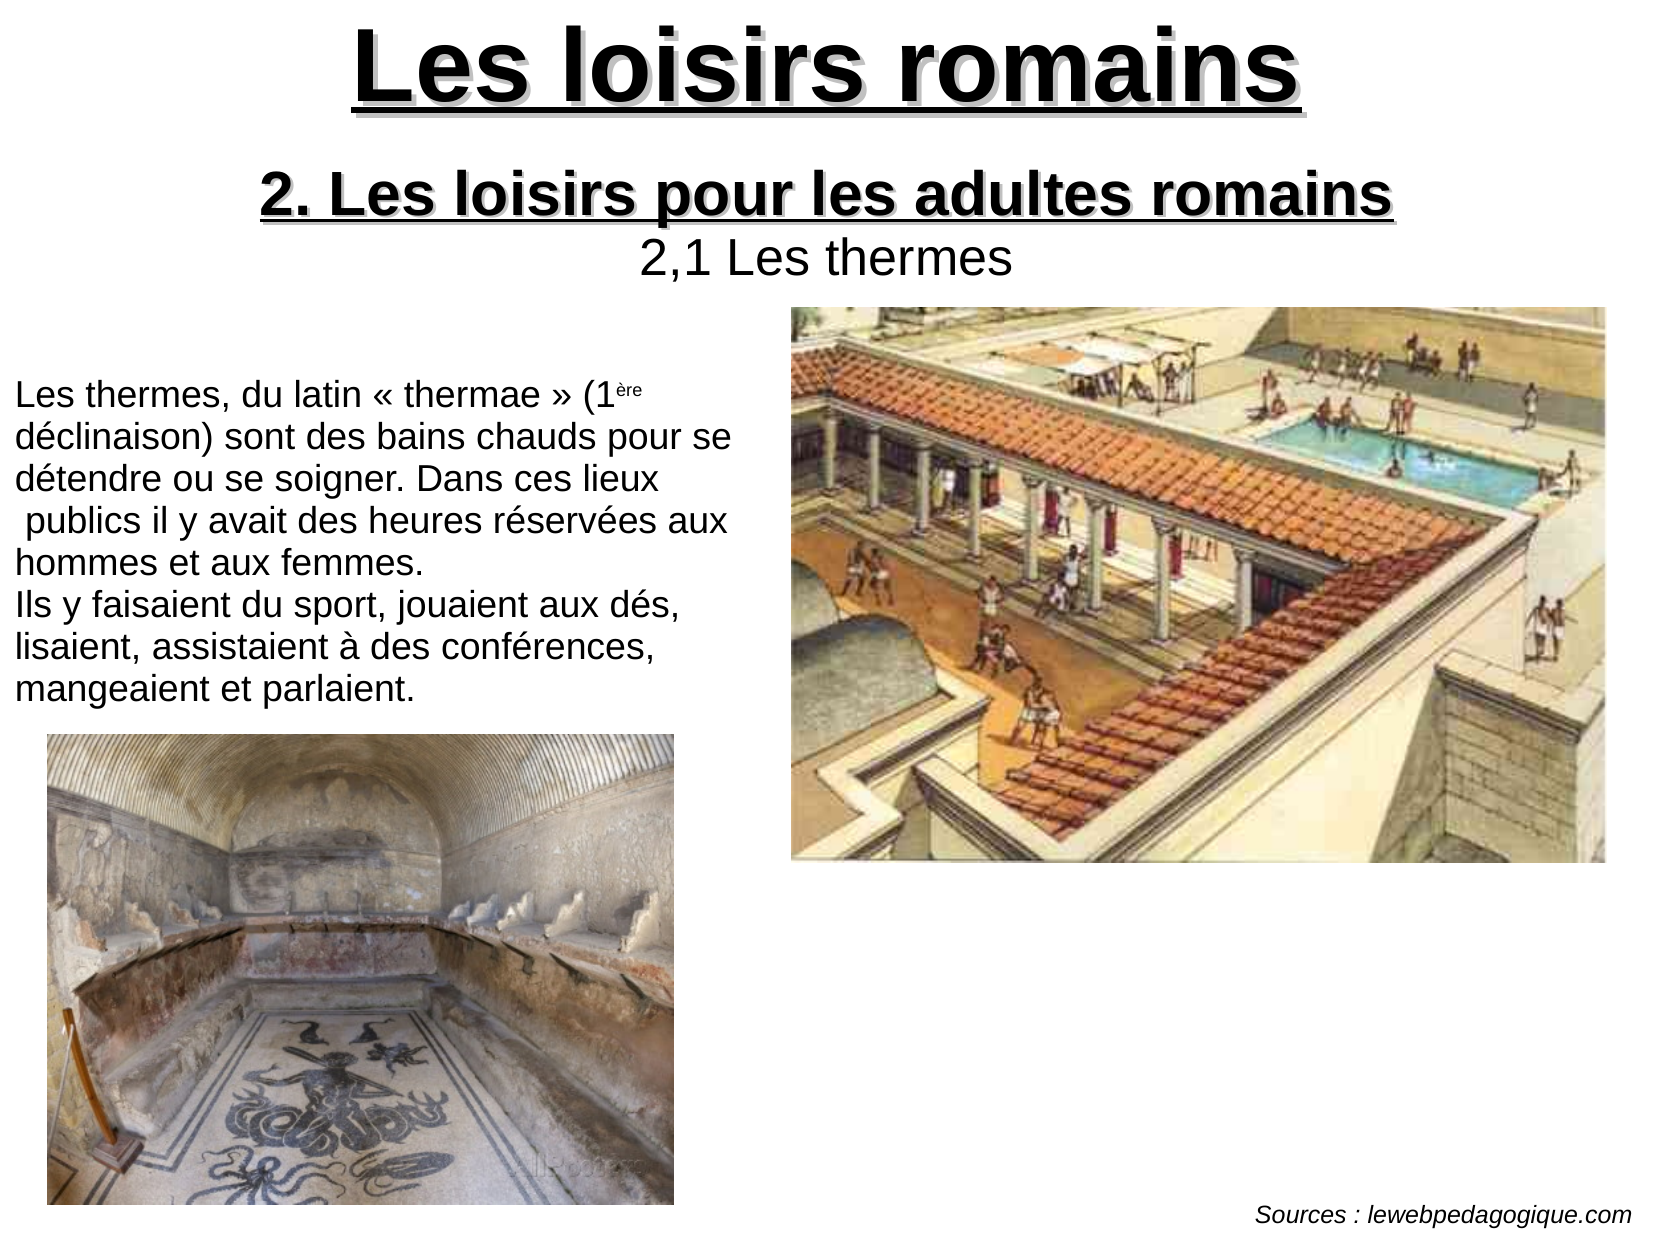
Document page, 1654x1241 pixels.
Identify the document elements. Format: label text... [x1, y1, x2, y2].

picture [791, 307, 1607, 863]
picture [47, 734, 674, 1205]
text_box Sources : lewebpedagogique.com [1240, 1192, 1654, 1236]
text_box Les thermes, du latin « thermae » (1ère déclinaison) sont des bains chauds pour se détendre ou se soigner. Dans ces lieux publics il y avait des heures réservées aux hommes et aux femmes. Ils y faisaient du sport, jouaient aux dés, lisaient, assistaient à des conférences, mangeaient et parlaient. [0, 366, 791, 717]
text_box Les loisirs romains 2. Les loisirs pour les adultes romains 2,1 Les thermes [0, 0, 1654, 294]
